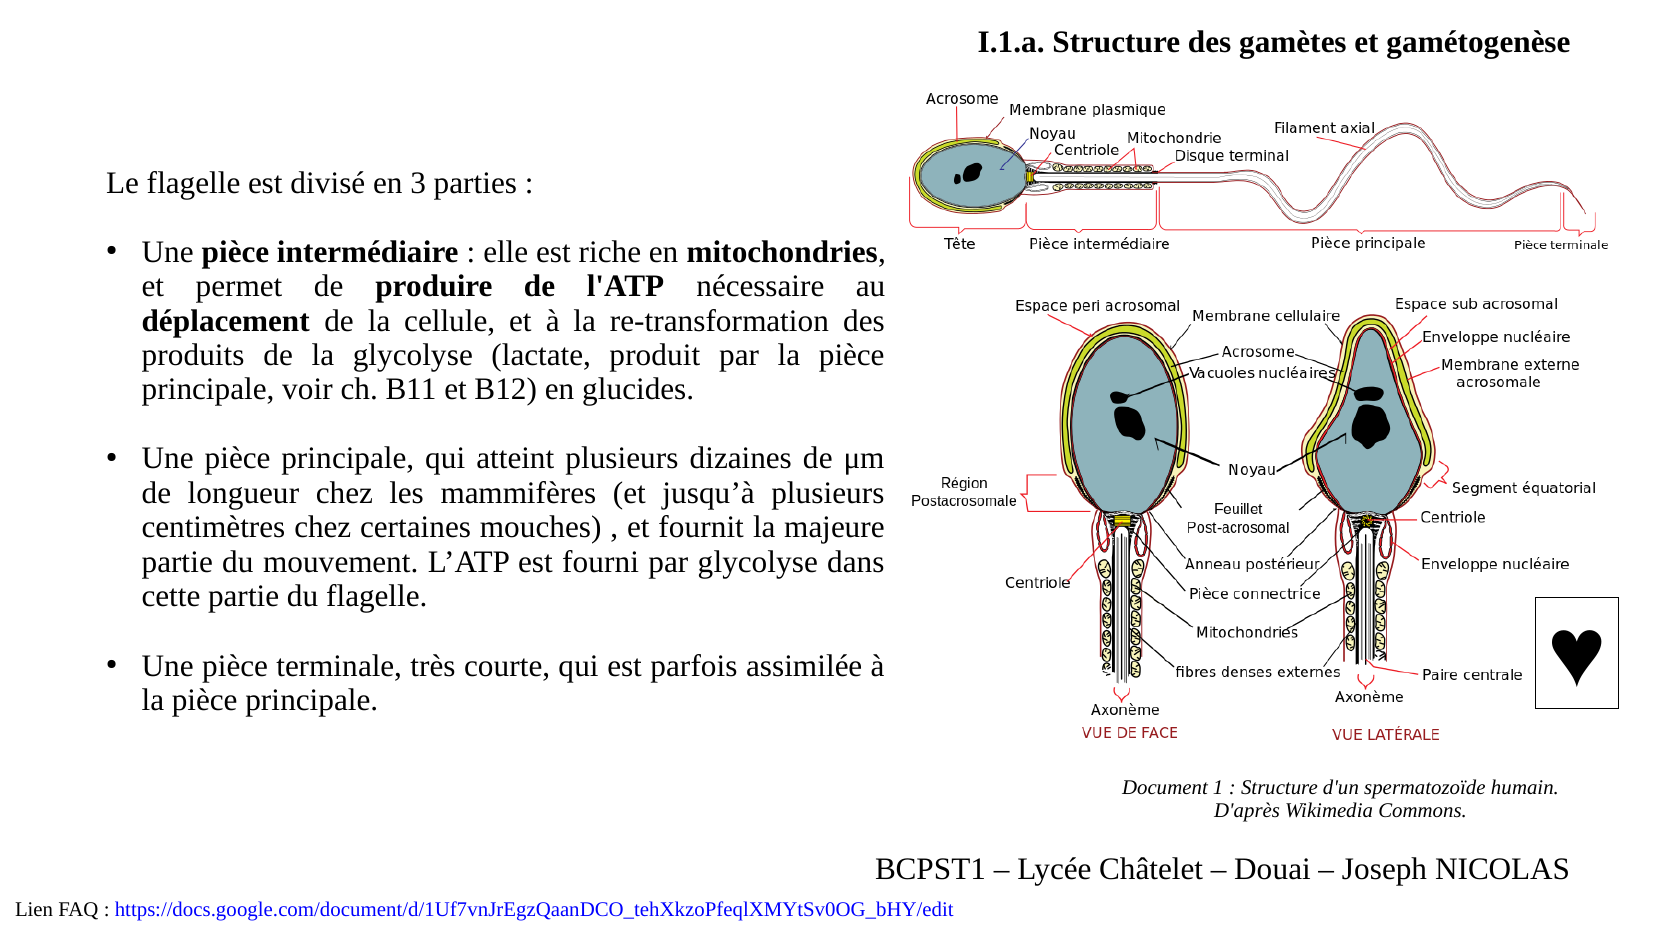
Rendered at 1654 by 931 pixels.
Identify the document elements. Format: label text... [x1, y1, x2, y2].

text_box Document 1 : Structure d'un spermatozoïde humain. D'après Wikimedia Commons. [1110, 777, 1571, 845]
text_box Le flagelle est divisé en 3 parties : Une pièce intermédiaire : elle est riche en mitochondries, et permet de produire de l'ATP nécessaire au déplacement de la cellule, et à la re-transformation des produits de la glycolyse (lactate, produit par la pièce principale, voir ch. B11 et B12) en glucides. Une pièce principale, qui atteint plusieurs dizaines de μm de longueur chez les mammifères (et jusqu’à plusieurs centimètres chez certaines mouches) , et fournit la majeure partie du mouvement. L’ATP est fourni par glycolyse dans cette partie du flagelle. Une pièce terminale, très courte, qui est parfois assimilée à la pièce principale. [106, 165, 886, 718]
text_box BCPST1 – Lycée Châtelet – Douai – Joseph NICOLAS [637, 832, 1571, 905]
text_box I.1.a. Structure des gamètes et gamétogenèse [401, 5, 1572, 78]
text_box Lien FAQ : https://docs.google.com/document/d/1Uf7vnJrEgzQaanDCO_tehXkzoPfeqlXMYtSv0OG_bHY/edit [0, 897, 993, 931]
text_box ♥ [1535, 597, 1619, 709]
picture [897, 70, 1619, 777]
